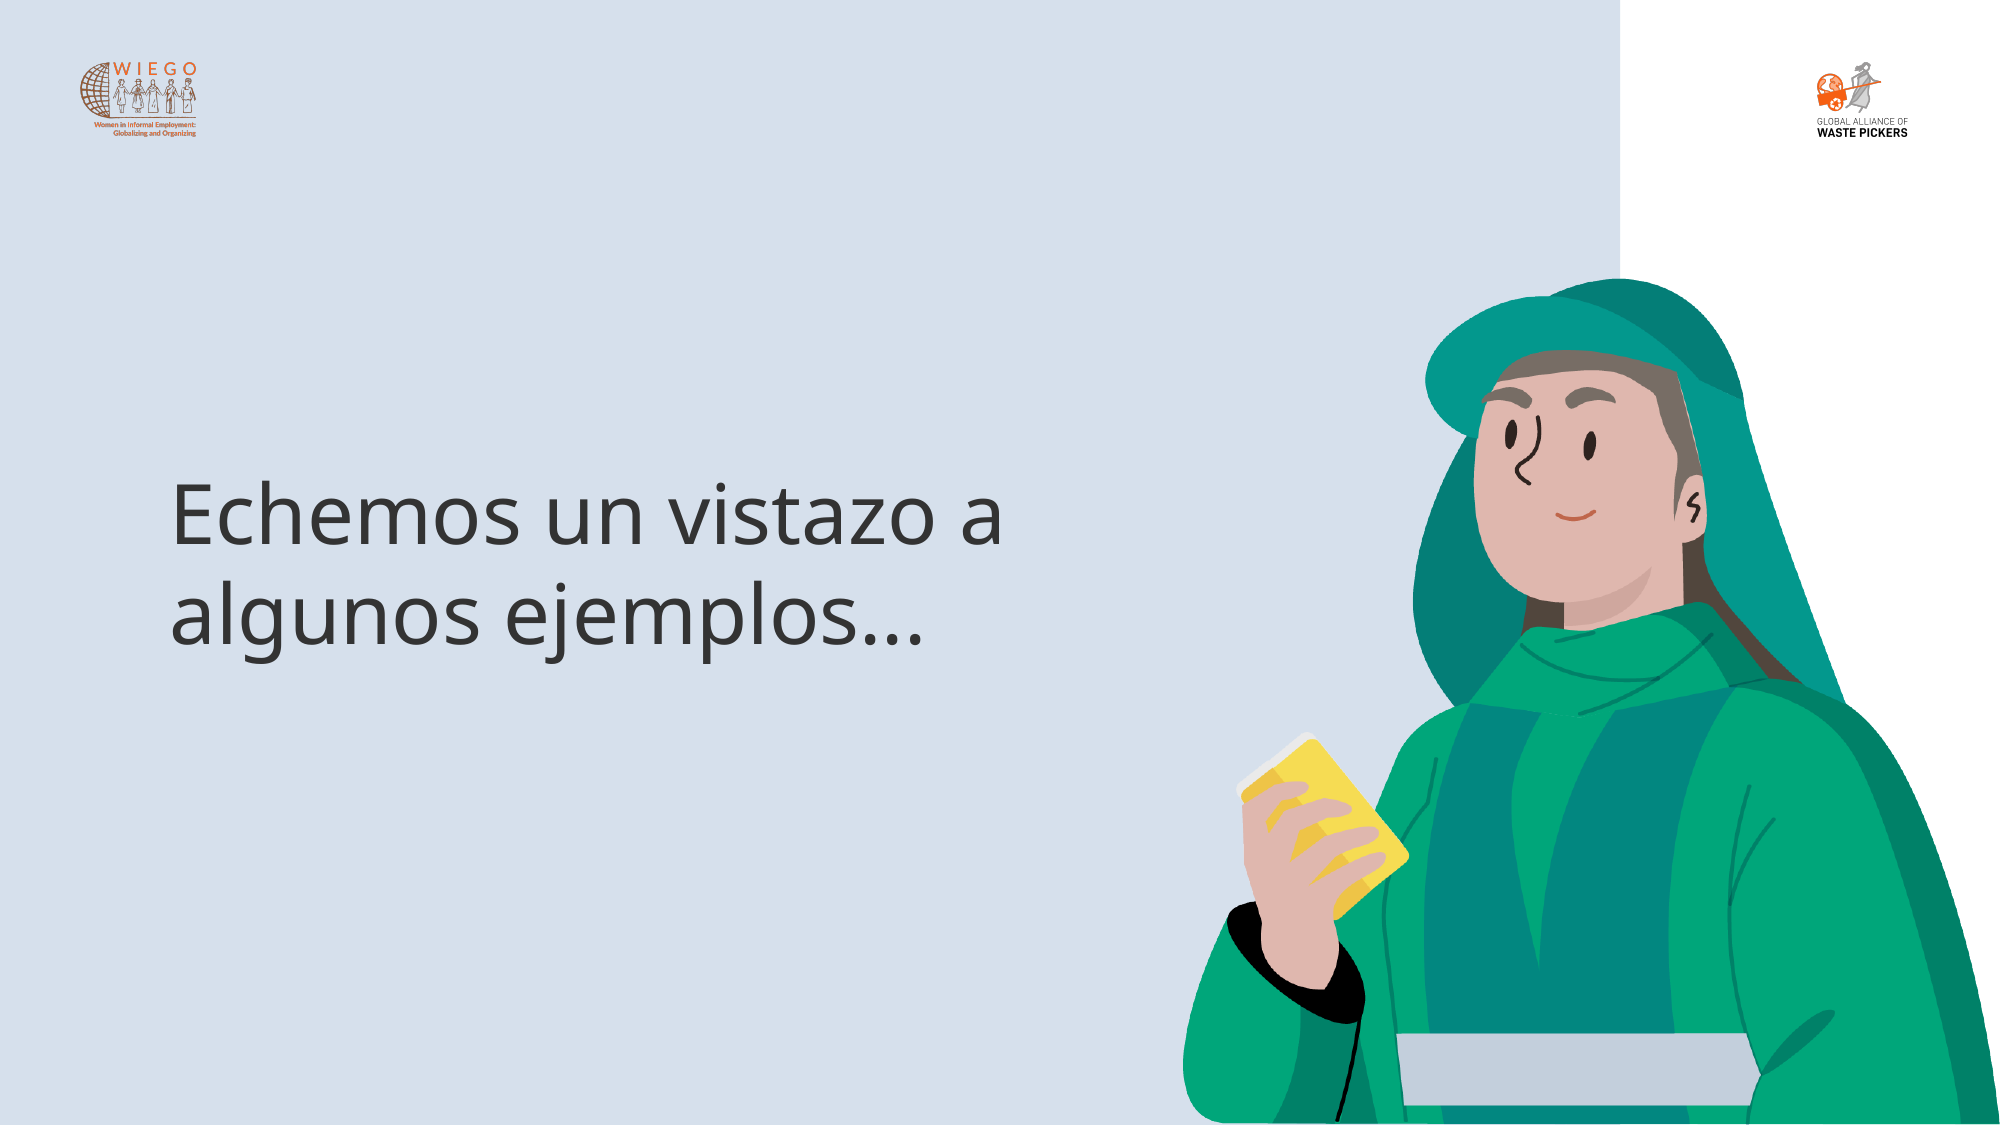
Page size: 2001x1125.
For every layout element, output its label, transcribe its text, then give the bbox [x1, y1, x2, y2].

picture [1183, 278, 2000, 1125]
picture [1817, 62, 1908, 137]
text_box Echemos un vistazo a algunos ejemplos... [154, 453, 1183, 669]
picture [80, 62, 196, 137]
